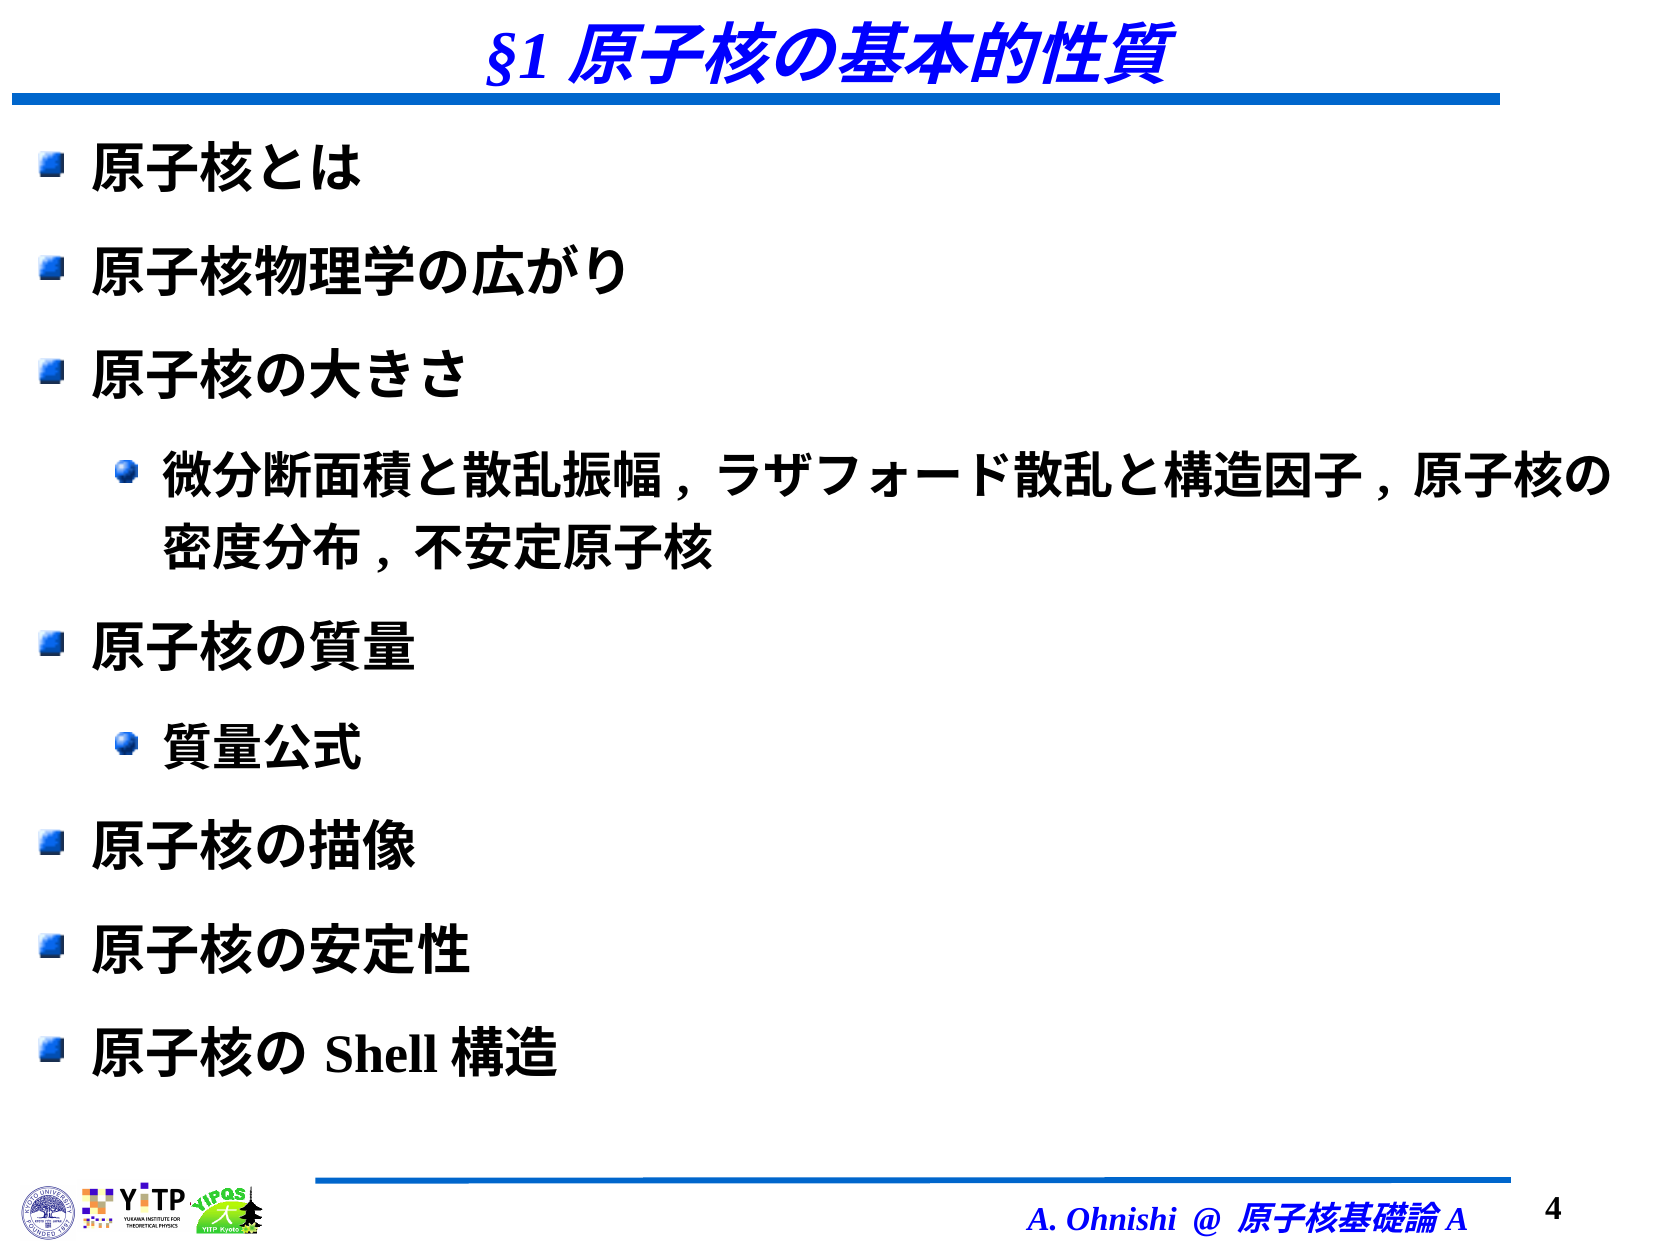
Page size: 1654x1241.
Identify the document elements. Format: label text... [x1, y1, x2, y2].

title §1原子核の基本的性質 [0, 0, 1654, 99]
list 原子核とは 原子核物理学の広がり 原子核の大きさ 微分断面積と散乱振幅, ラザフォード散乱と構造因子, 原子核の密度分布, 不安定原子核 原子核の質量 質量公式 原子核の描像 原子核の安定性 原子核のShell構造 [20, 124, 1621, 1137]
picture [20, 1185, 76, 1241]
picture [77, 1179, 263, 1234]
